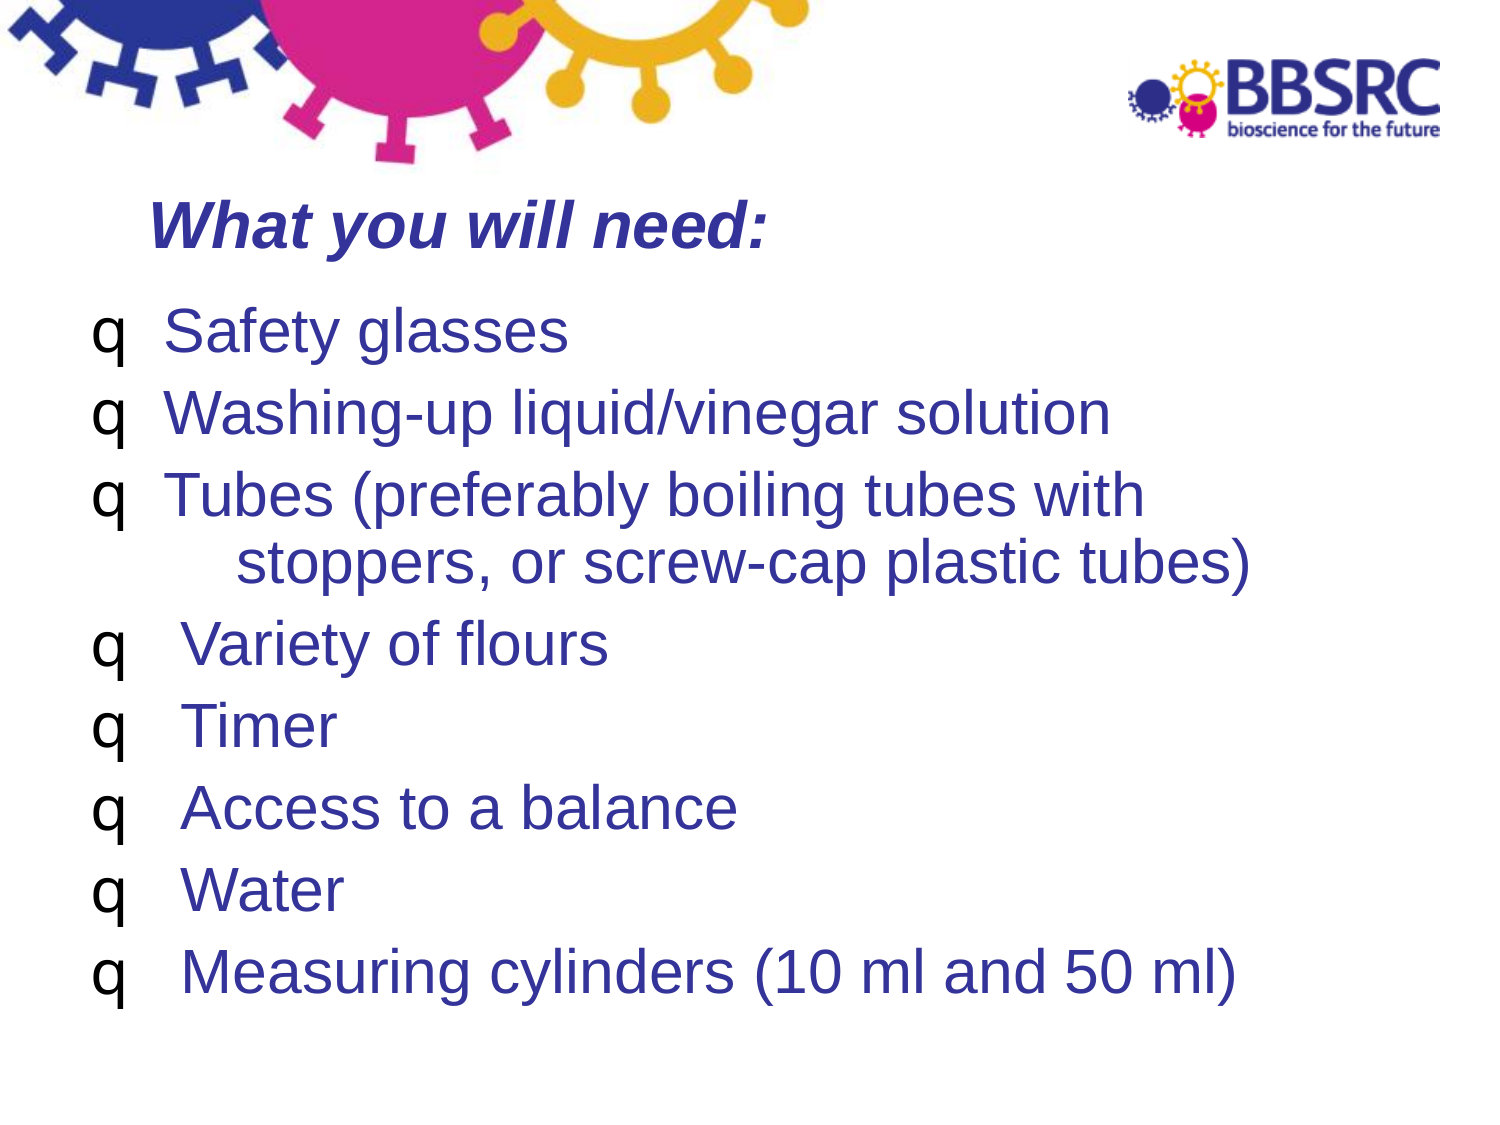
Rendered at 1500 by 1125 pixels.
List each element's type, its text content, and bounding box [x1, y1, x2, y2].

list Safety glasses Washing-up liquid/vinegar solution Tubes (preferably boiling tubes with stoppers, or screw-cap plastic tubes) Variety of flours Timer Access to a balance Water Measuring cylinders (10 ml and 50 ml) [75, 290, 1426, 1083]
title What you will need: [75, 174, 845, 290]
